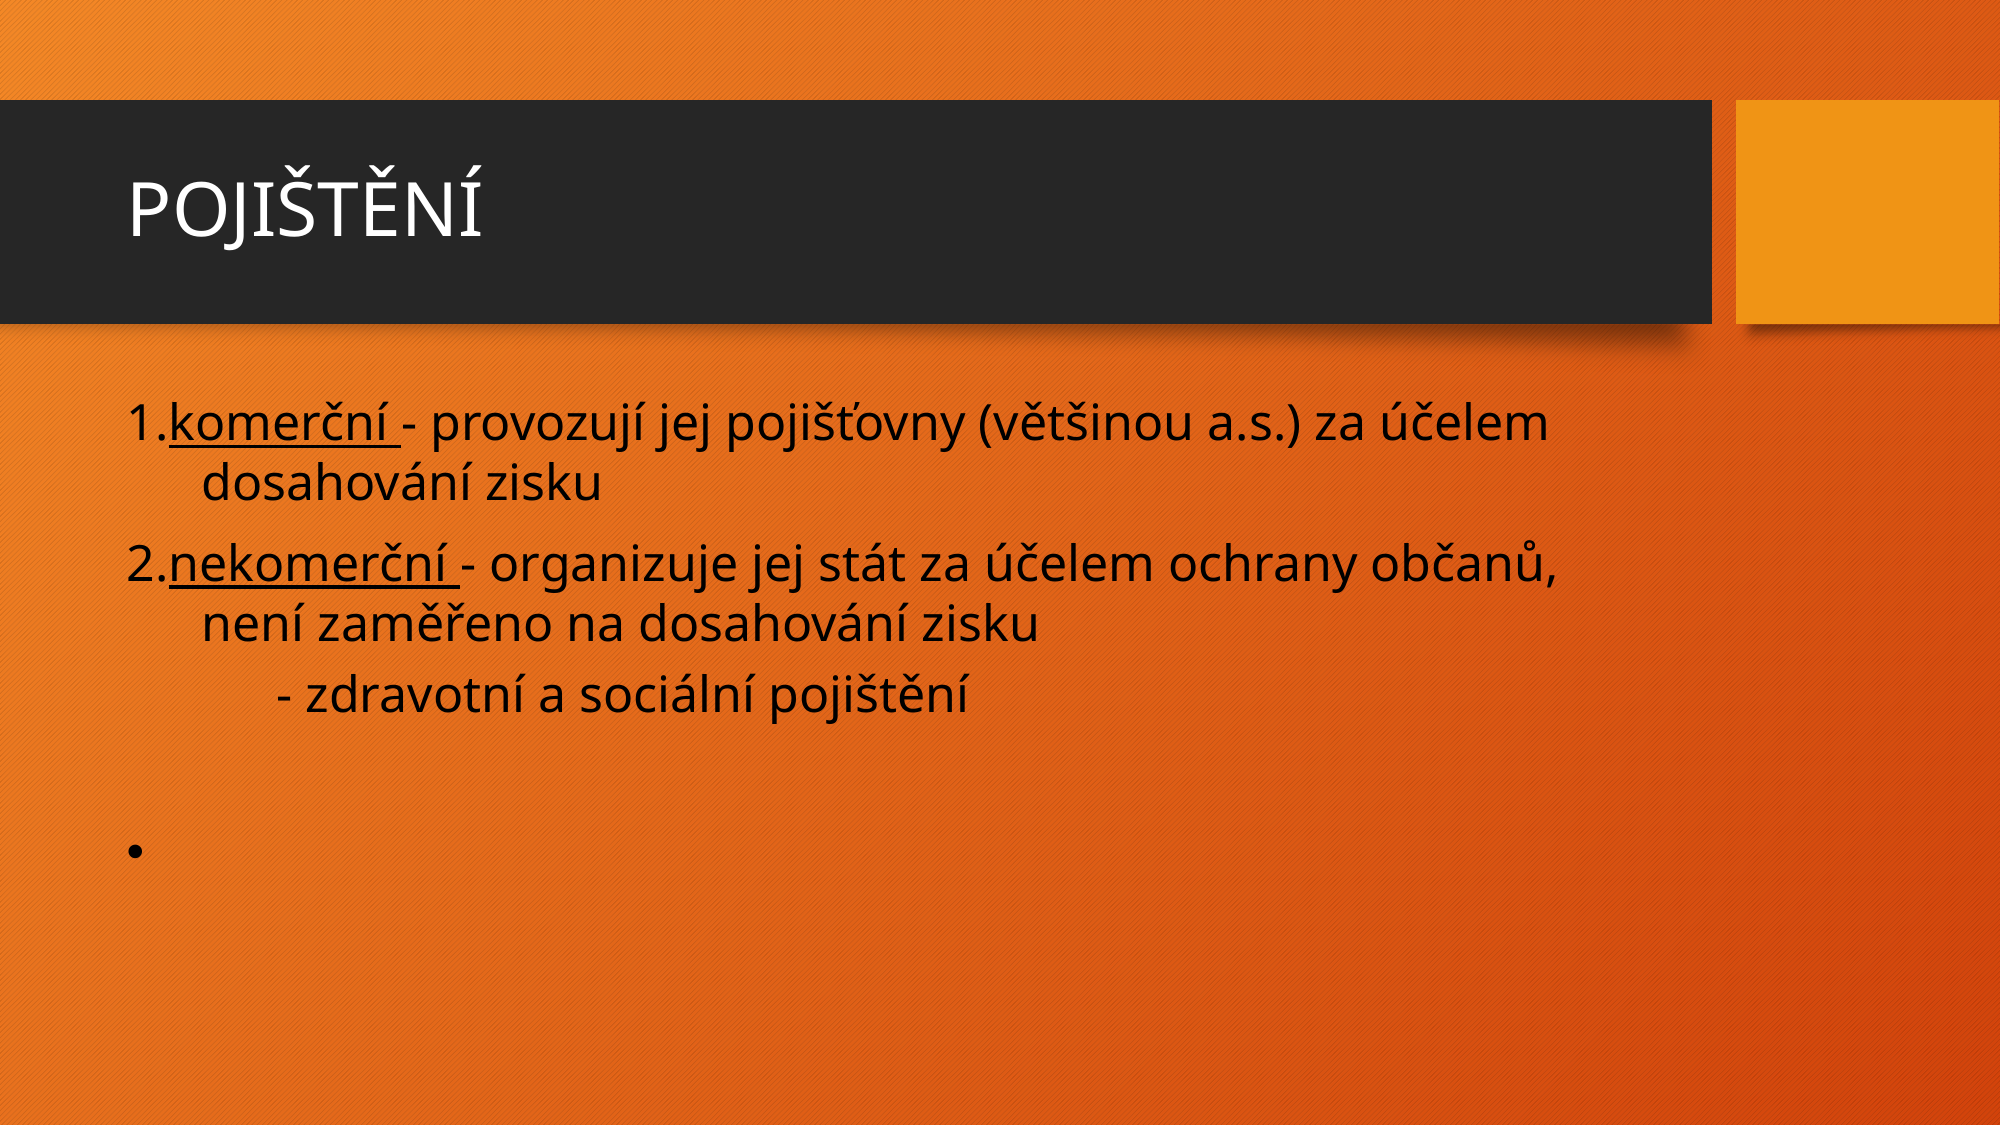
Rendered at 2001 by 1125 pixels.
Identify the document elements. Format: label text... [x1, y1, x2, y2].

title POJIŠTĚNÍ [111, 123, 1689, 301]
list komerční - provozují jej pojišťovny (většinou a.s.) za účelem dosahování zisku nekomerční - organizuje jej stát za účelem ochrany občanů, není zaměřeno na dosahování zisku - zdravotní a sociální pojištění [111, 383, 1689, 974]
